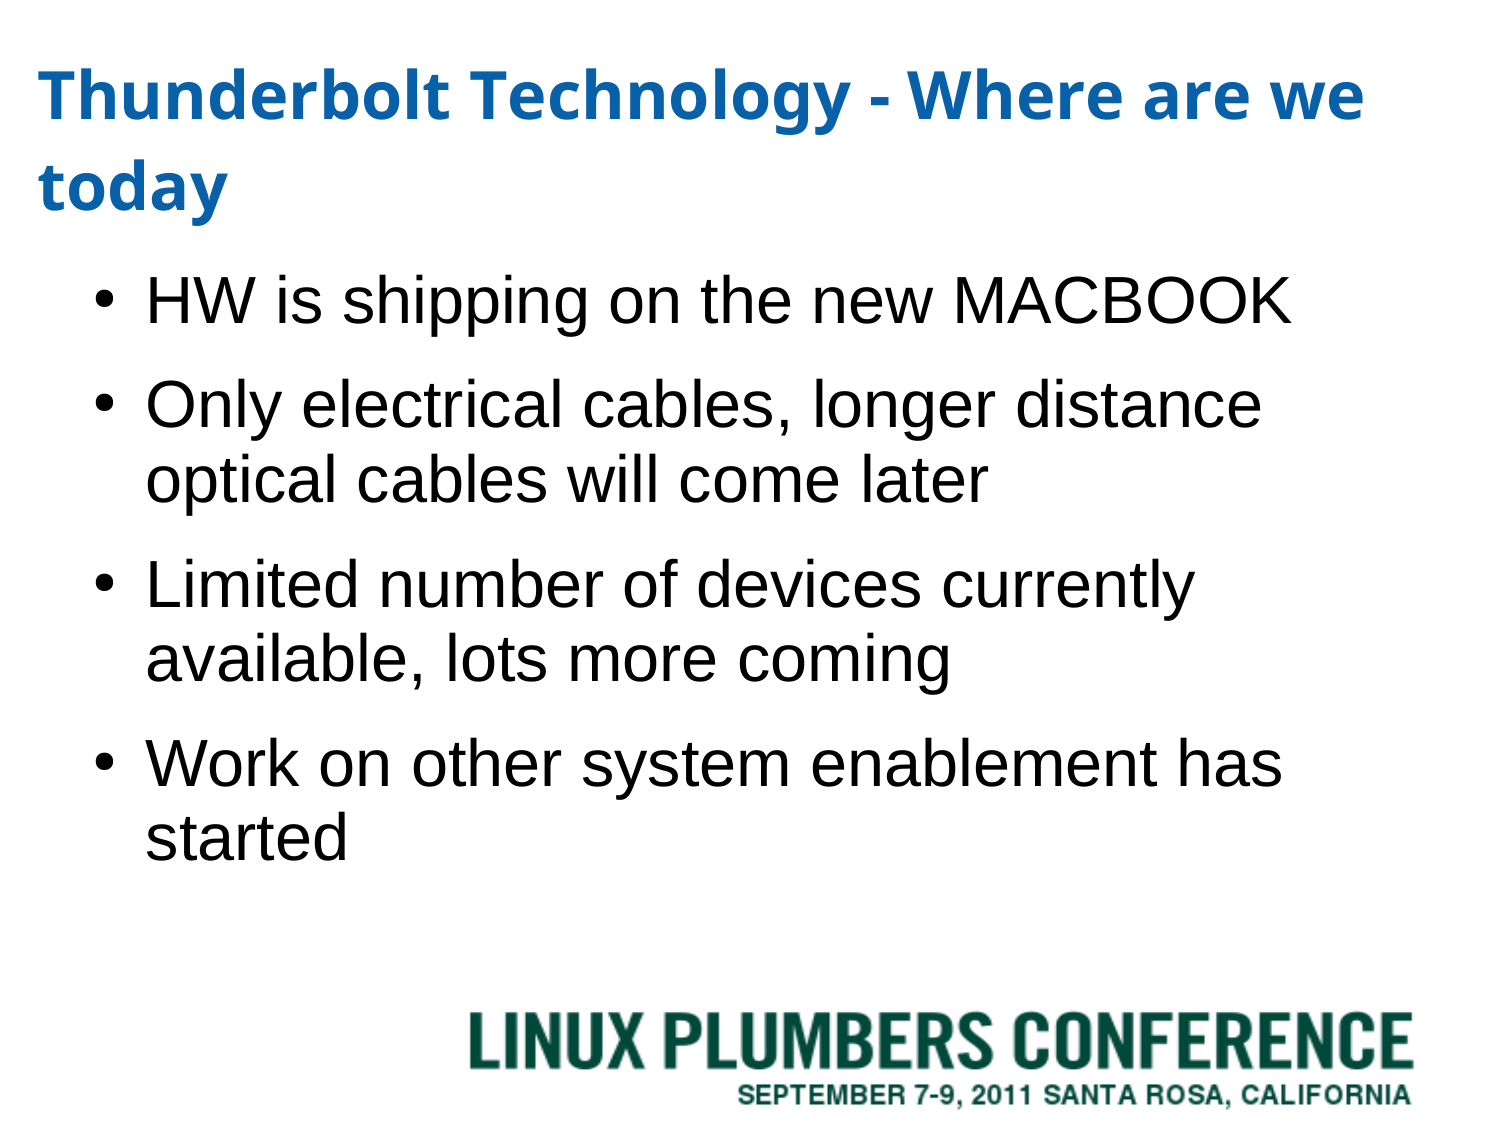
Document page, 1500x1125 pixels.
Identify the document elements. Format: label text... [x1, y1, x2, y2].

list HW is shipping on the new MACBOOK Only electrical cables, longer distance optical cables will come later Limited number of devices currently available, lots more coming Work on other system enablement has started [75, 263, 1425, 938]
picture [453, 974, 1426, 1125]
title Thunderbolt Technology - Where are we today [37, 52, 1425, 226]
